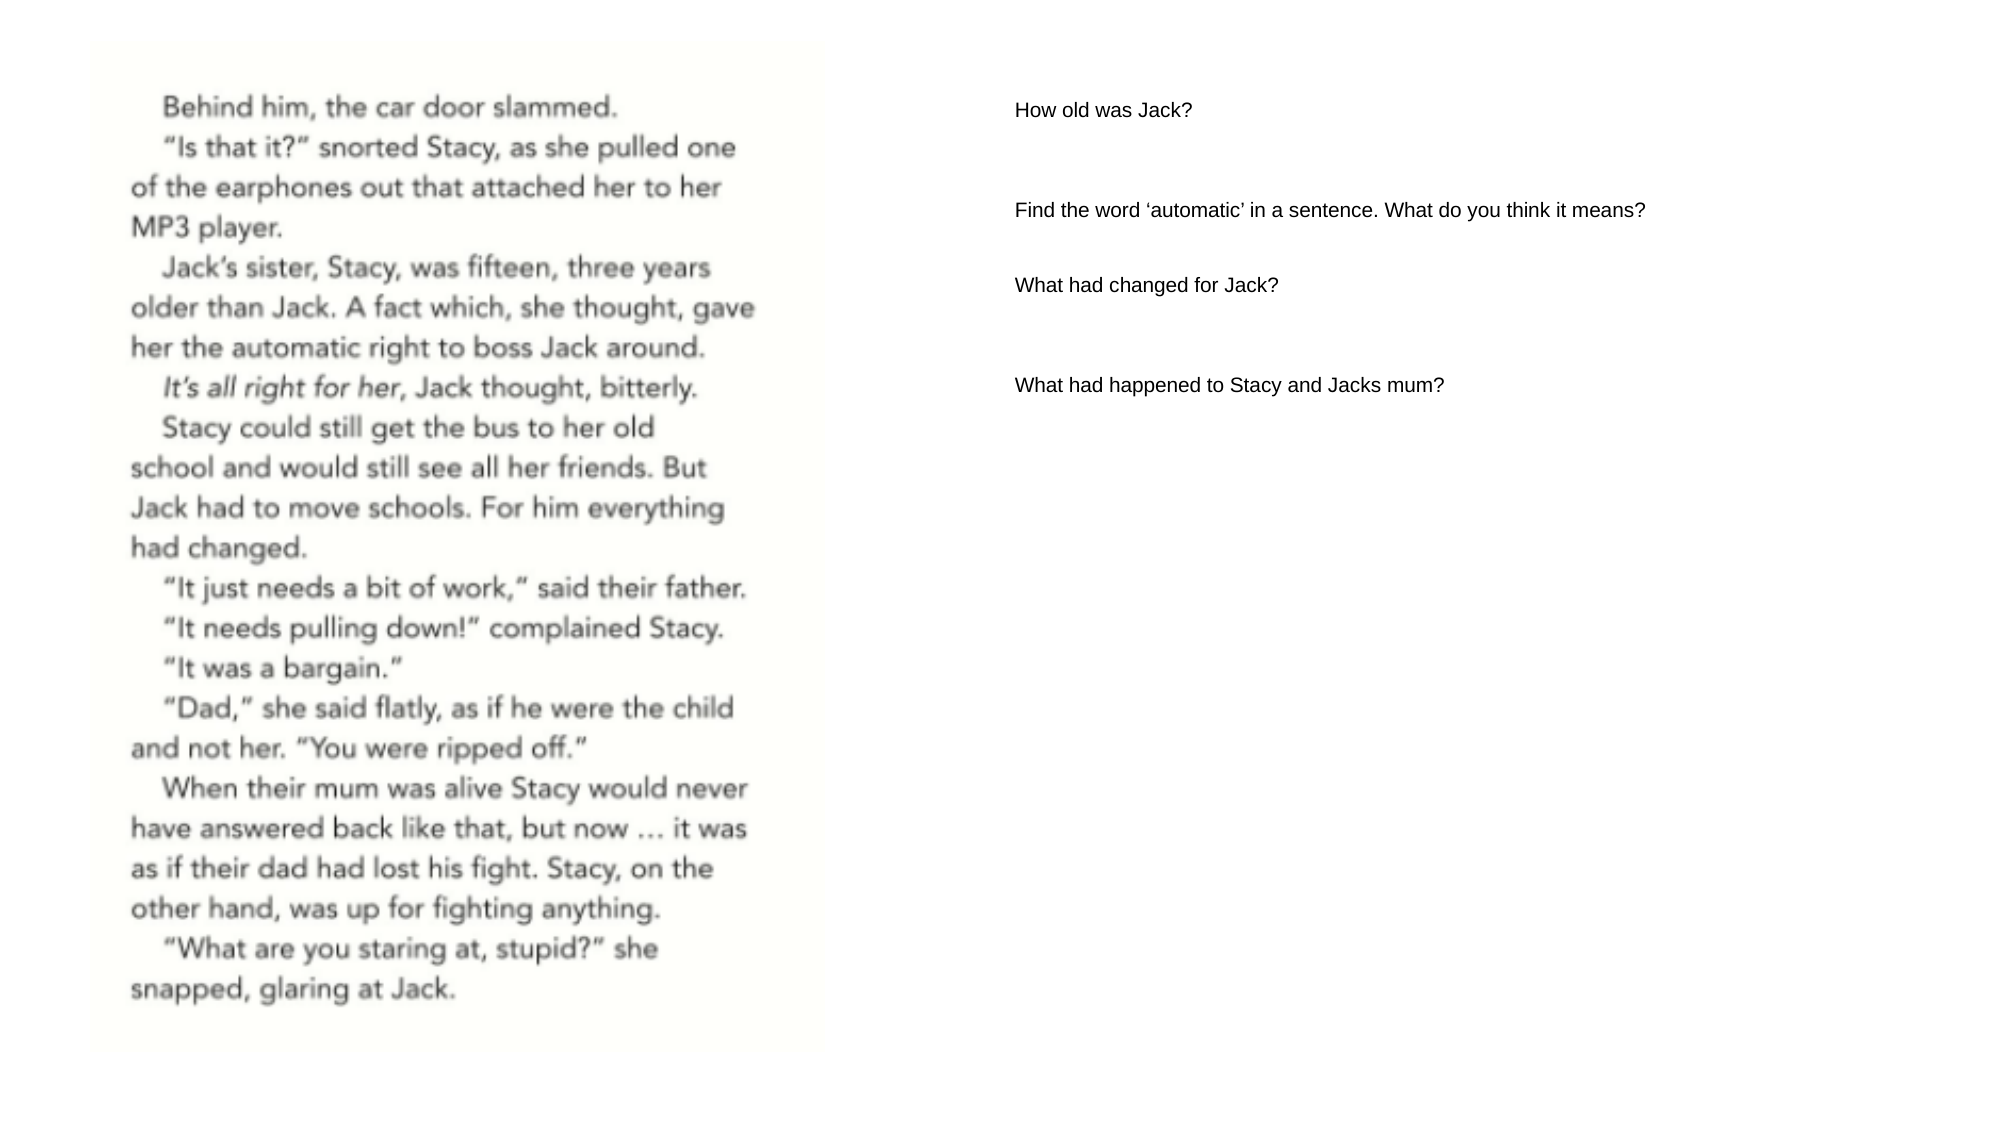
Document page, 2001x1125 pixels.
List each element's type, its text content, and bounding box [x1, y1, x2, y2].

text_box How old was Jack? Find the word ‘automatic’ in a sentence. What do you think it means? What had changed for Jack? What had happened to Stacy and Jacks mum? [999, 89, 1910, 635]
picture [90, 41, 825, 1052]
